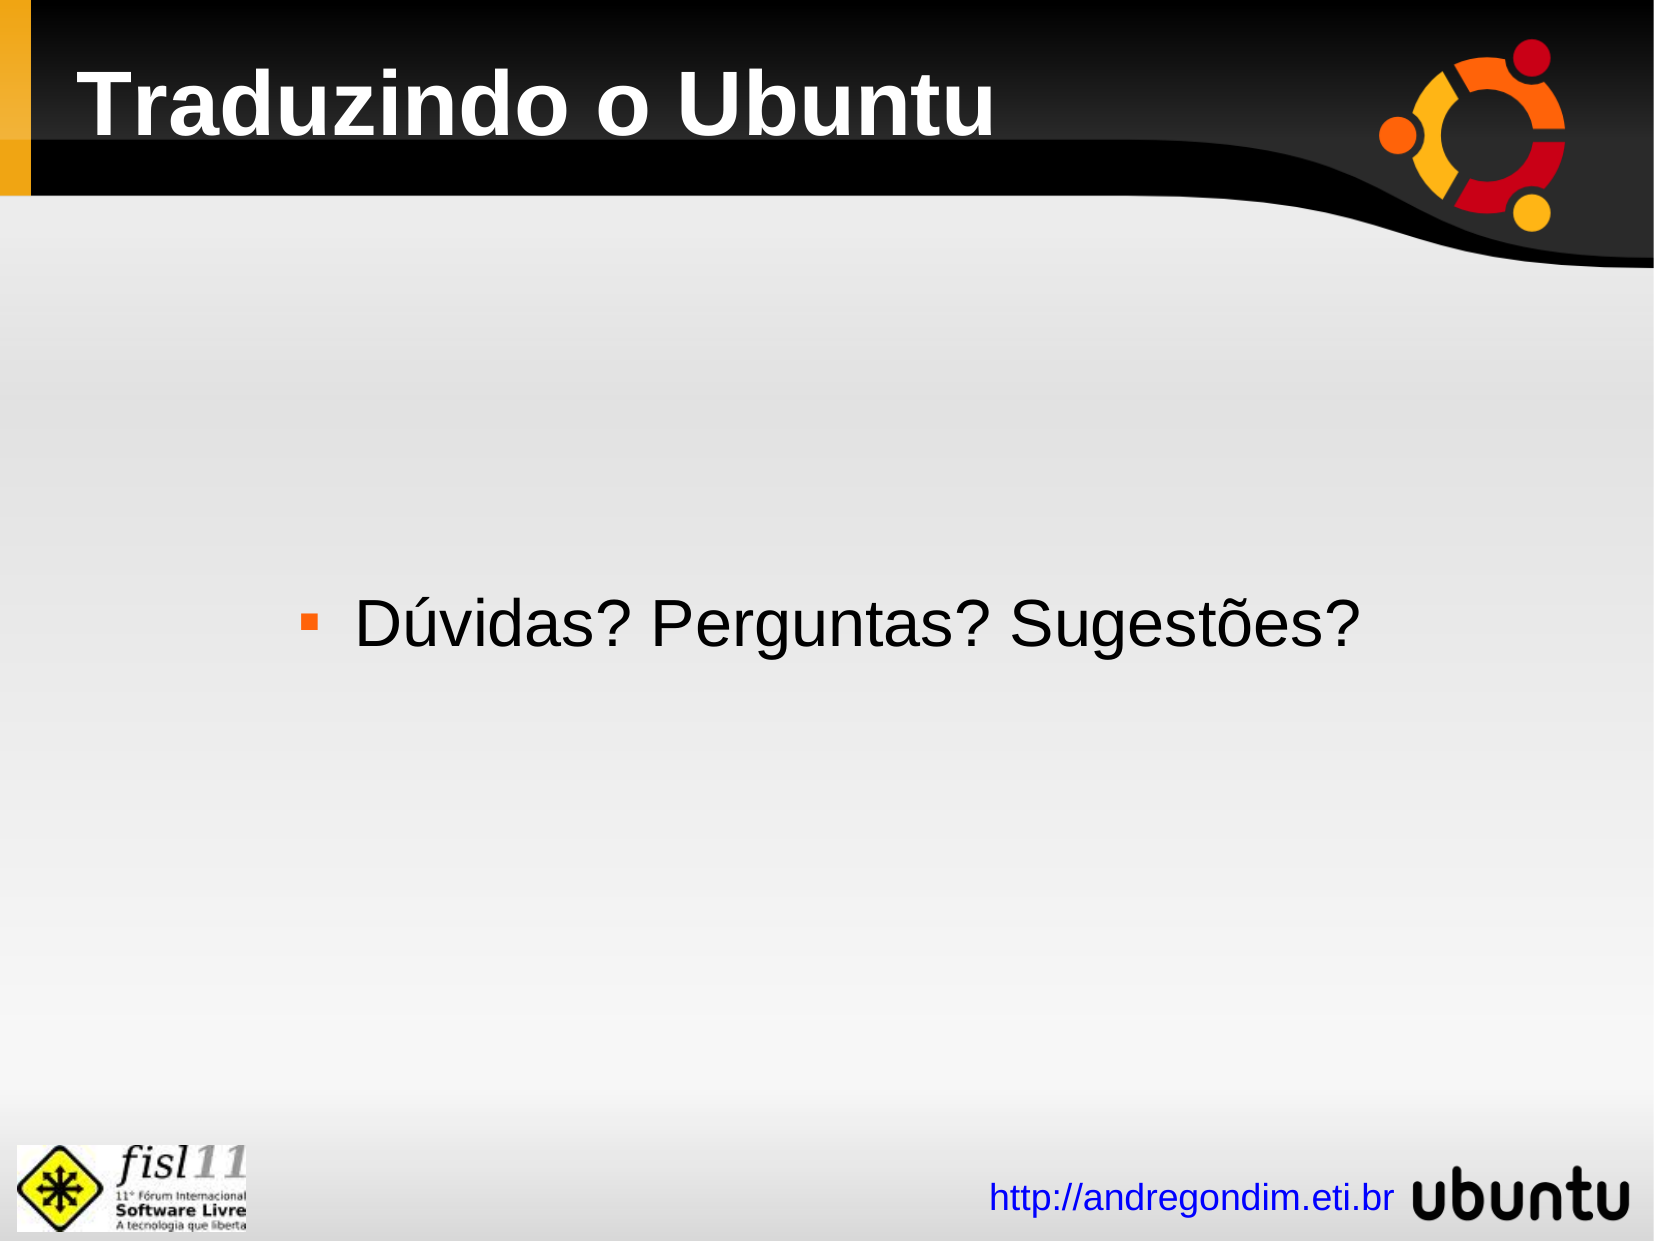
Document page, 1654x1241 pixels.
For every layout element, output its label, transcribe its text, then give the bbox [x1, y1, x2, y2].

picture [0, 0, 1654, 1241]
list Dúvidas? Perguntas? Sugestões? [283, 585, 1418, 709]
title Traduzindo o Ubuntu [76, 0, 1565, 208]
